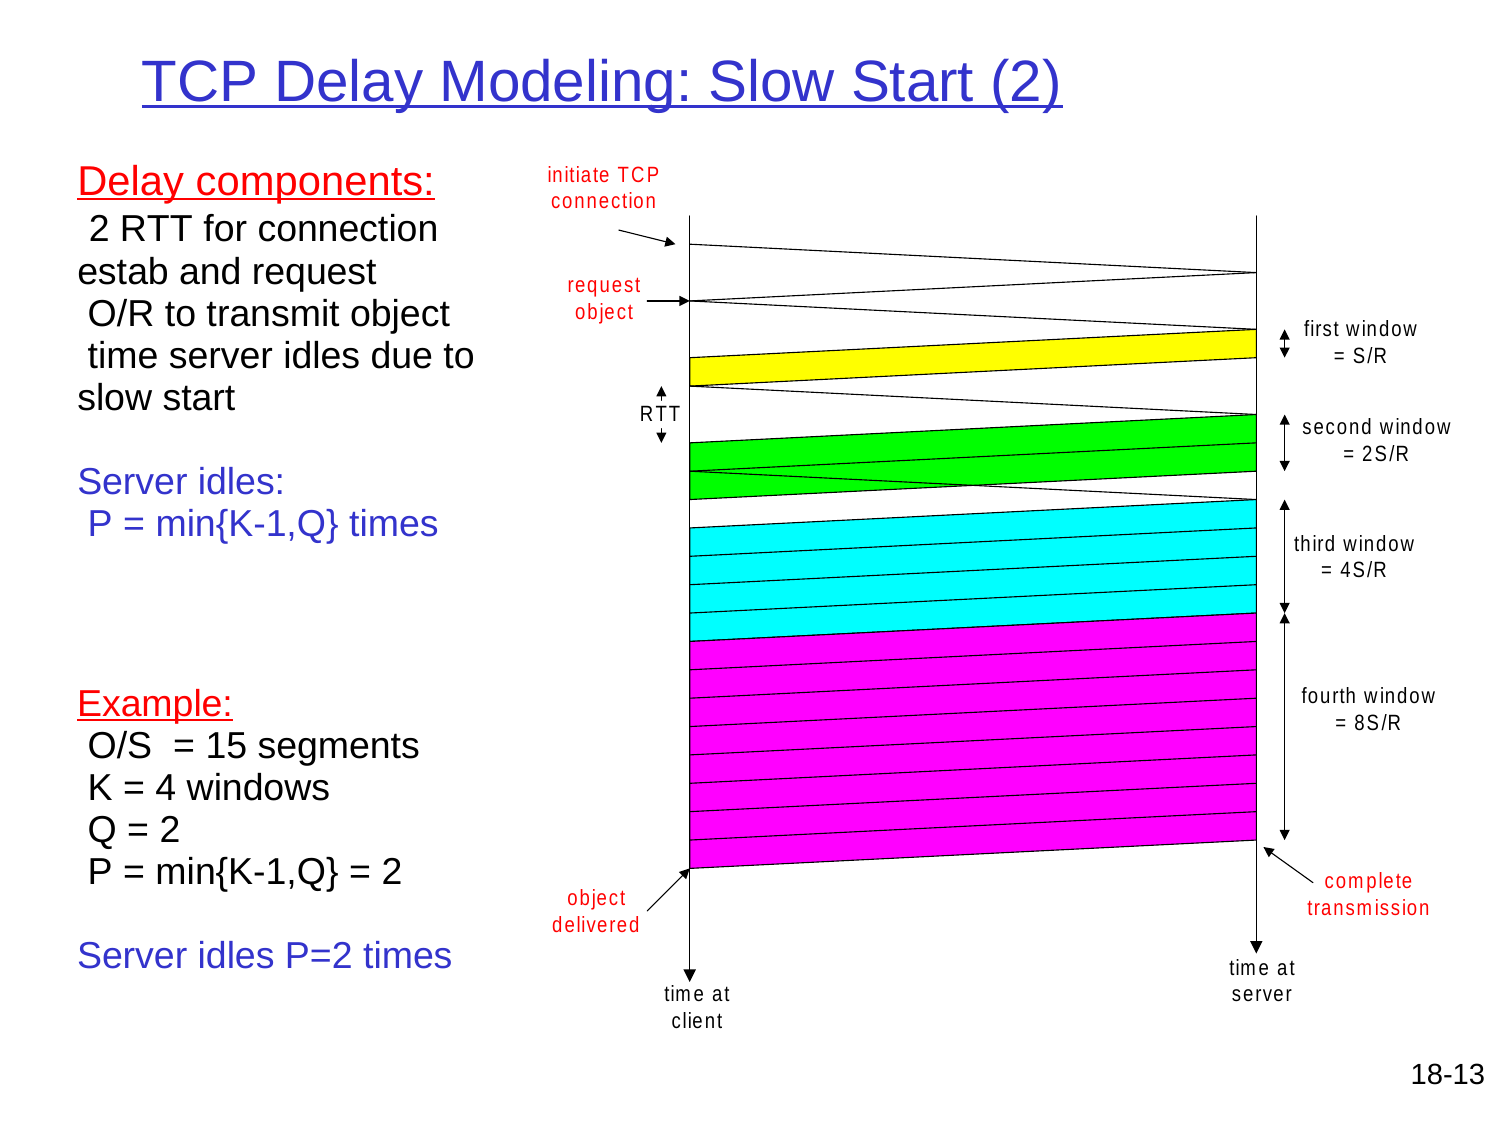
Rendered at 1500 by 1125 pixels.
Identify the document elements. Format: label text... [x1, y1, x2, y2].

title TCP Delay Modeling: Slow Start (2) [127, 0, 1402, 162]
text_box Delay components: 2 RTT for connection estab and request O/R to transmit object time server idles due to slow start Server idles: P = min{K-1,Q} times [62, 149, 513, 553]
text_box Example: O/S = 15 segments K = 4 windows Q = 2 P = min{K-1,Q} = 2 Server idles P=2 times [62, 675, 501, 985]
chart [474, 162, 1500, 1035]
